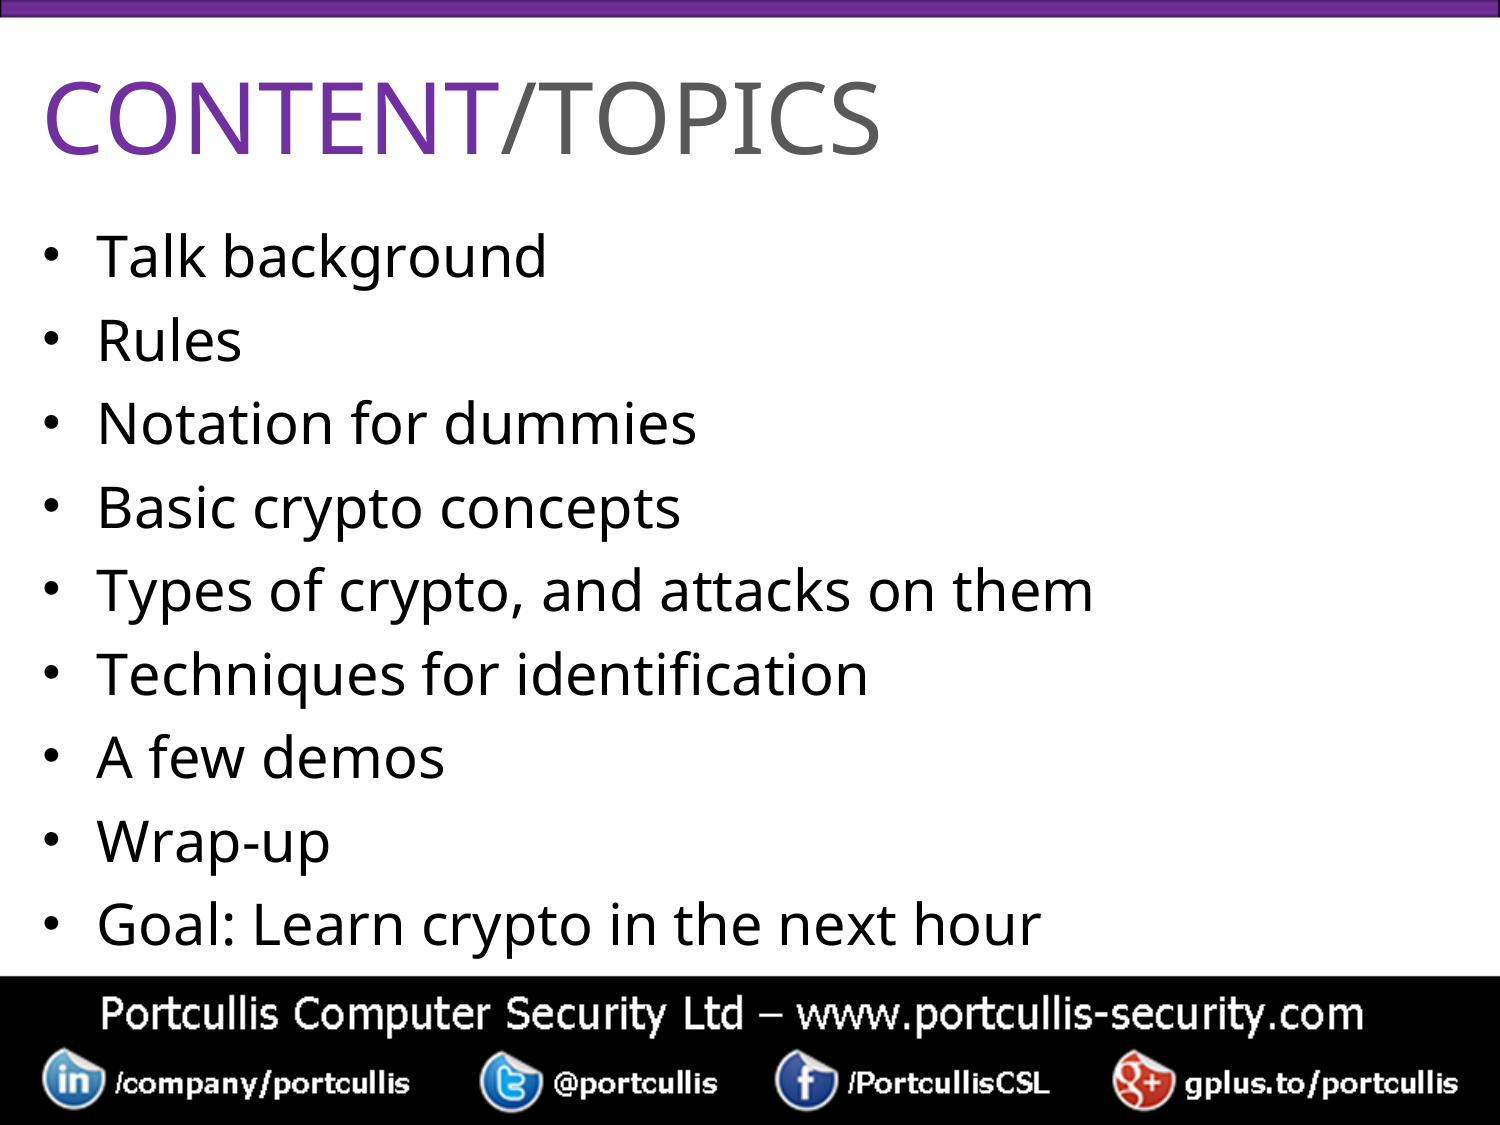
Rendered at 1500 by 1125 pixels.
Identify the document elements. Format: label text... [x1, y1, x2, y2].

title CONTENT/TOPICS [41, 42, 1434, 202]
picture [0, 0, 1500, 1125]
list Talk background Rules Notation for dummies Basic crypto concepts Types of crypto, and attacks on them Techniques for identification A few demos Wrap-up Goal: Learn crypto in the next hour [41, 219, 1428, 965]
